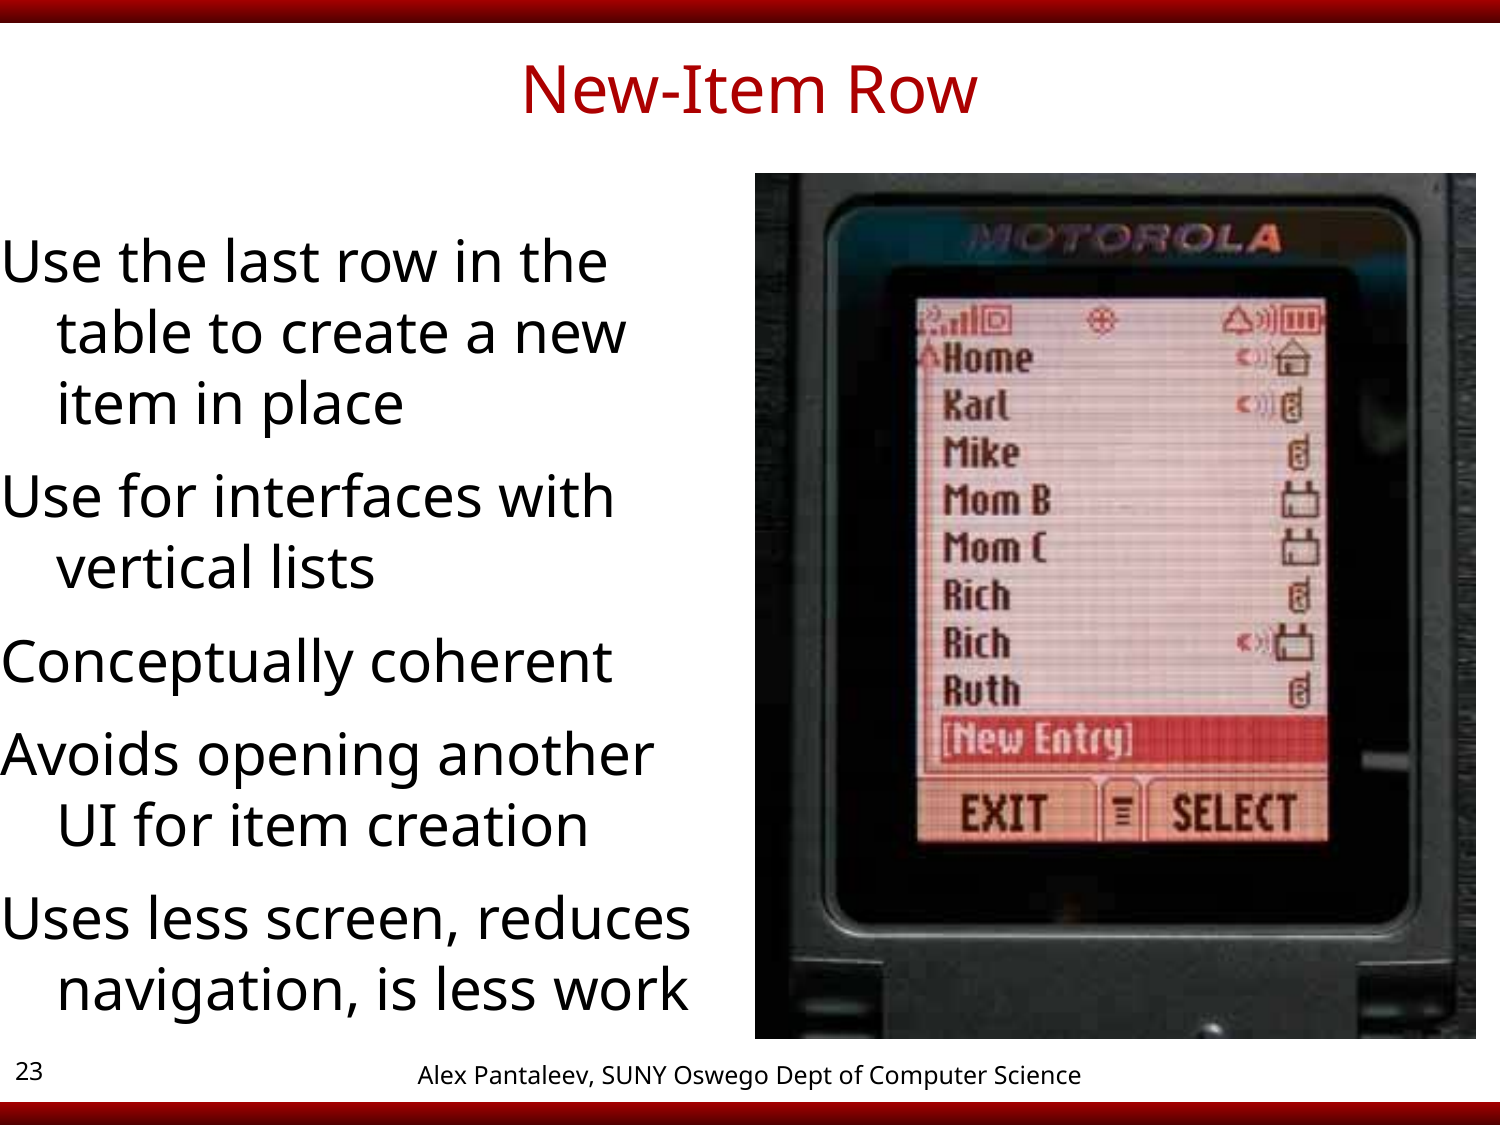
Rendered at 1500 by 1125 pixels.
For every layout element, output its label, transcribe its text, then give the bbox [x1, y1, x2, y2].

title New-Item Row [0, 32, 1500, 143]
picture [755, 173, 1476, 1039]
list Use the last row in the table to create a new item in place Use for interfaces with vertical lists Conceptually coherent Avoids opening another UI for item creation Uses less screen, reduces navigation, is less work [0, 224, 720, 1048]
